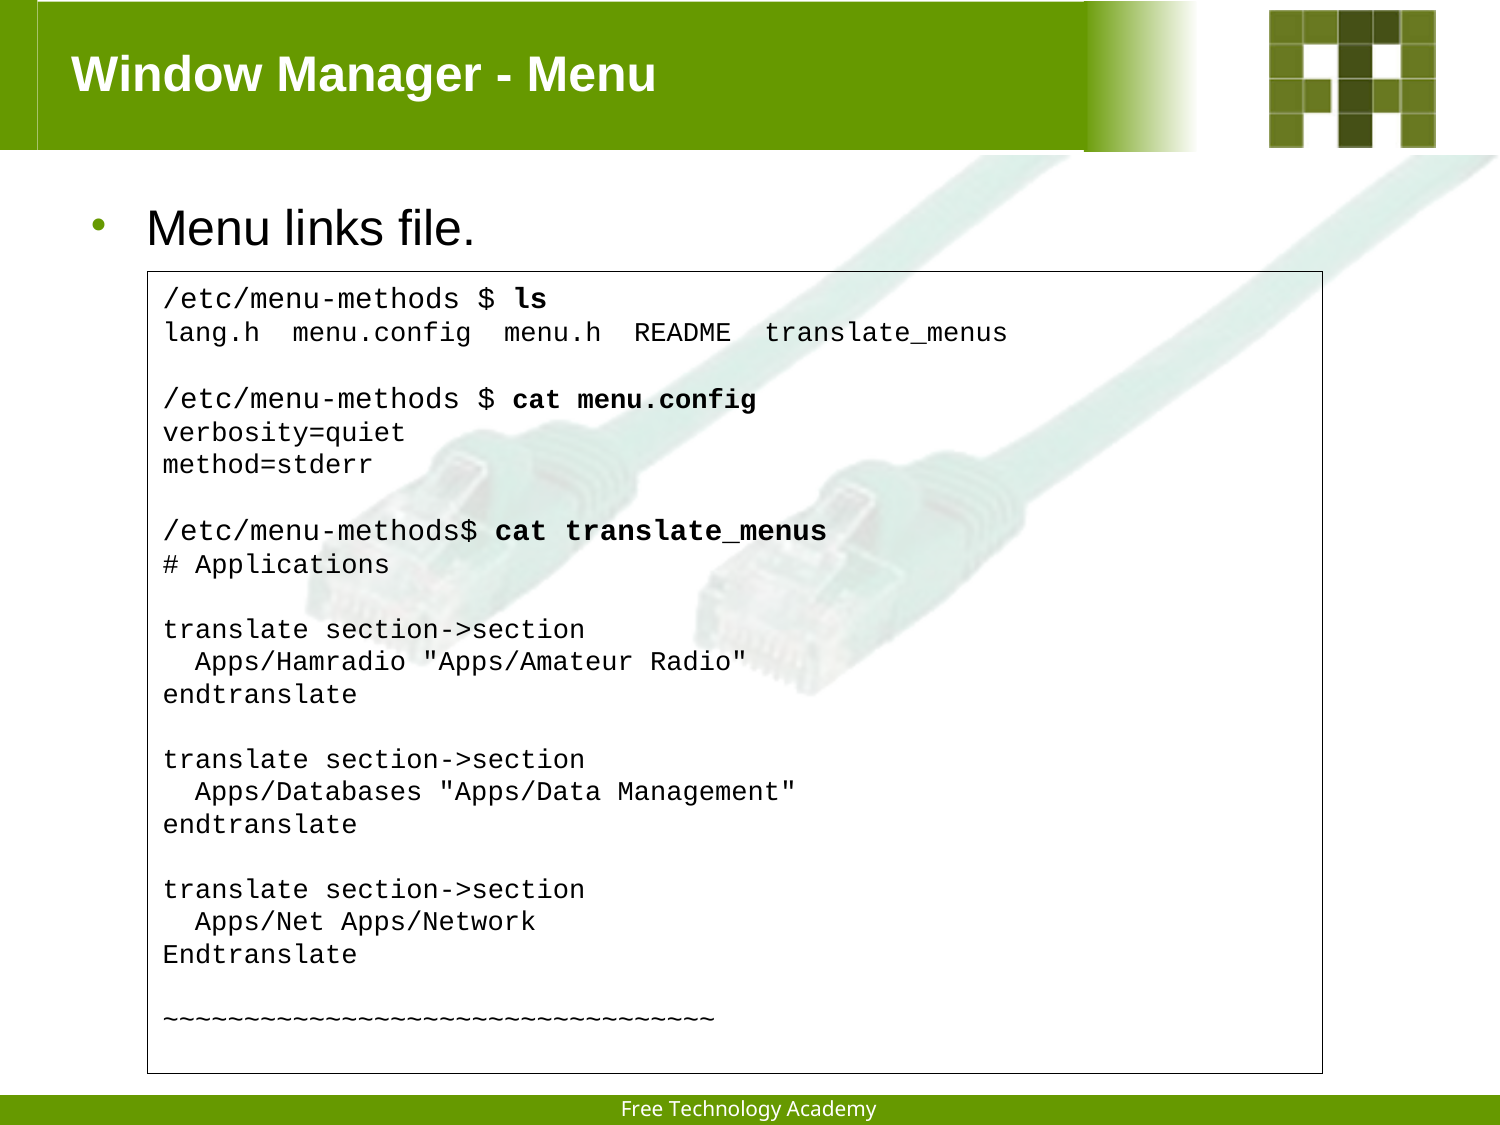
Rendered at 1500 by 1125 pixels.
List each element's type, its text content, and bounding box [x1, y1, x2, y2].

title Window Manager - Menu [56, 1, 1107, 152]
picture [1269, 10, 1436, 148]
list Menu links file. [75, 187, 1426, 1033]
text_box /etc/menu-methods $ ls lang.h menu.config menu.h README translate_menus /etc/menu-methods $ cat menu.config verbosity=quiet method=stderr /etc/menu-methods$ cat translate_menus # Applications translate section->section Apps/Hamradio "Apps/Amateur Radio" endtranslate translate section->section Apps/Databases "Apps/Data Management" endtranslate translate section->section Apps/Net Apps/Network Endtranslate ~~~~~~~~~~~~~~~~~~~~~~~~~~~~~~~~~~ [147, 271, 1323, 1074]
